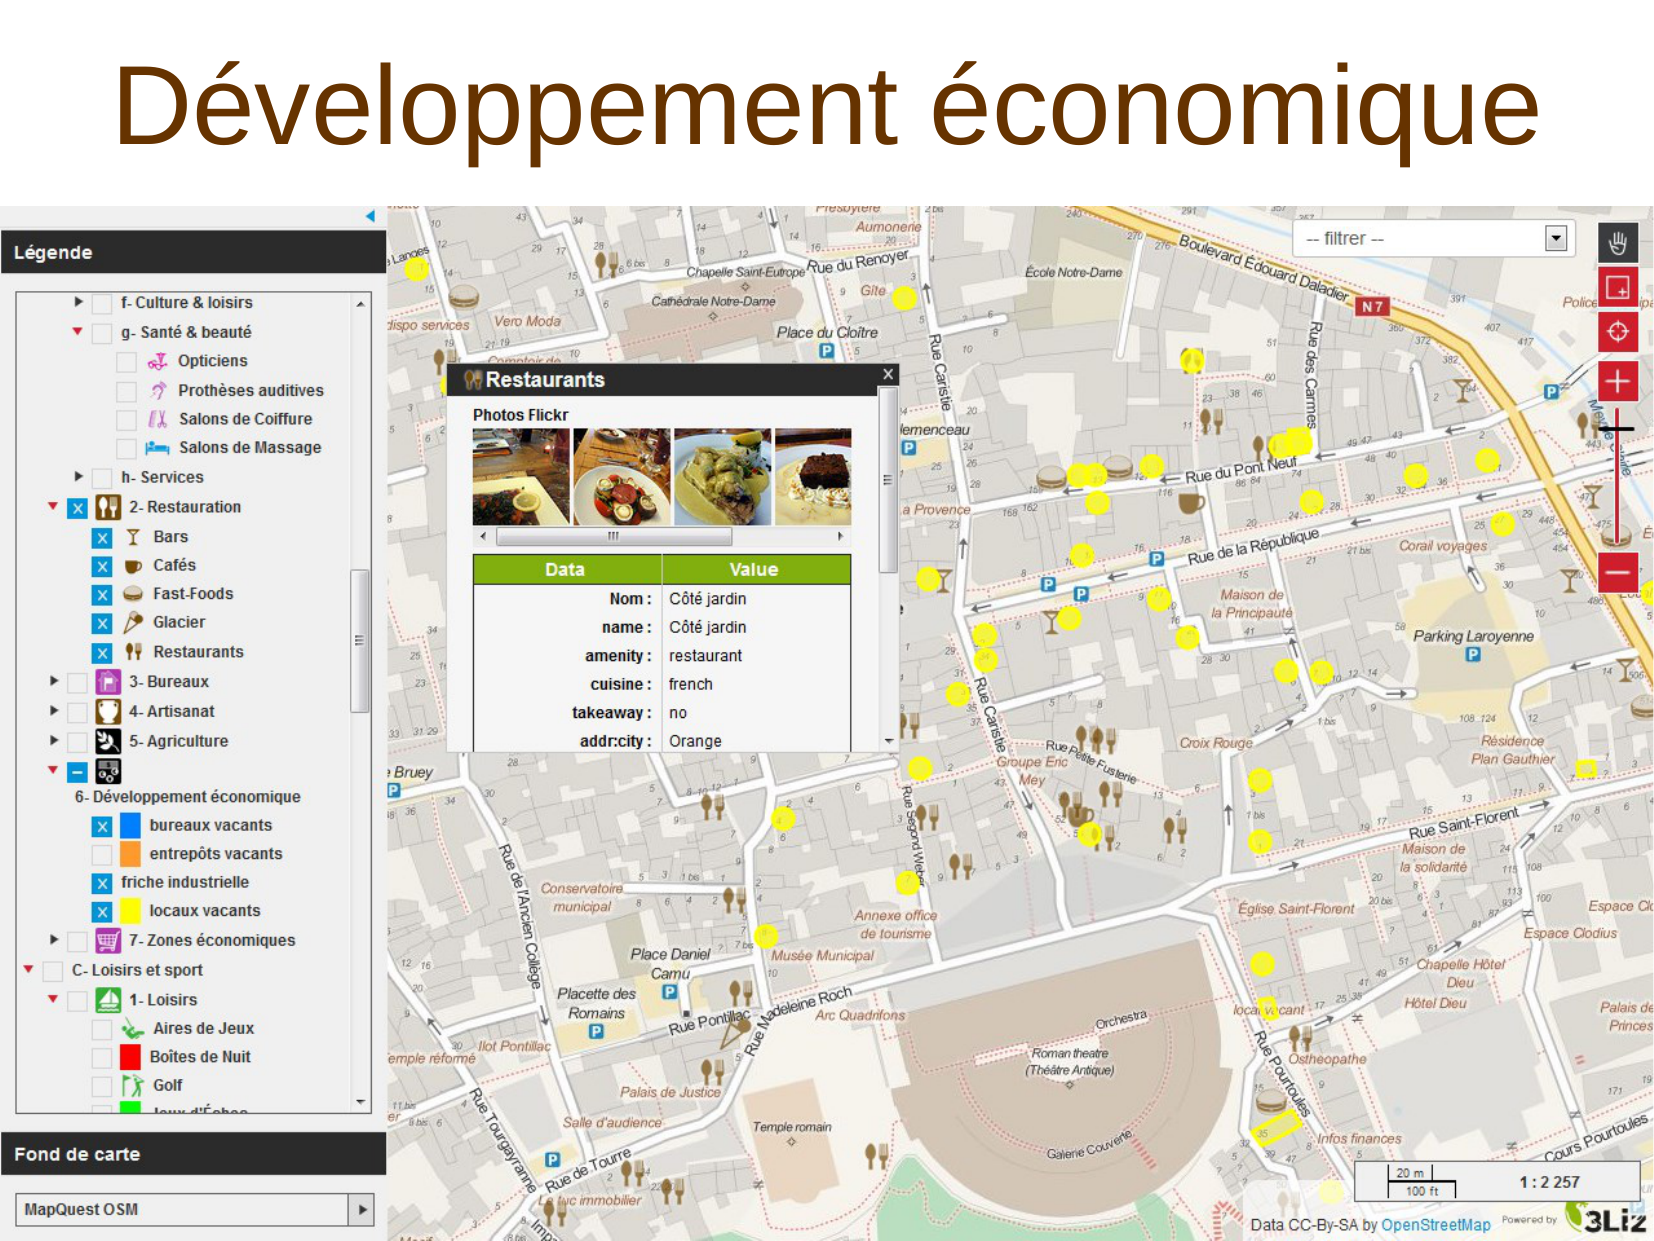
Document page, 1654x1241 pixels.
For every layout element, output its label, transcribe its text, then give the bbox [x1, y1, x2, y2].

picture [0, 206, 1654, 1241]
title Développement économique [82, 28, 1571, 184]
